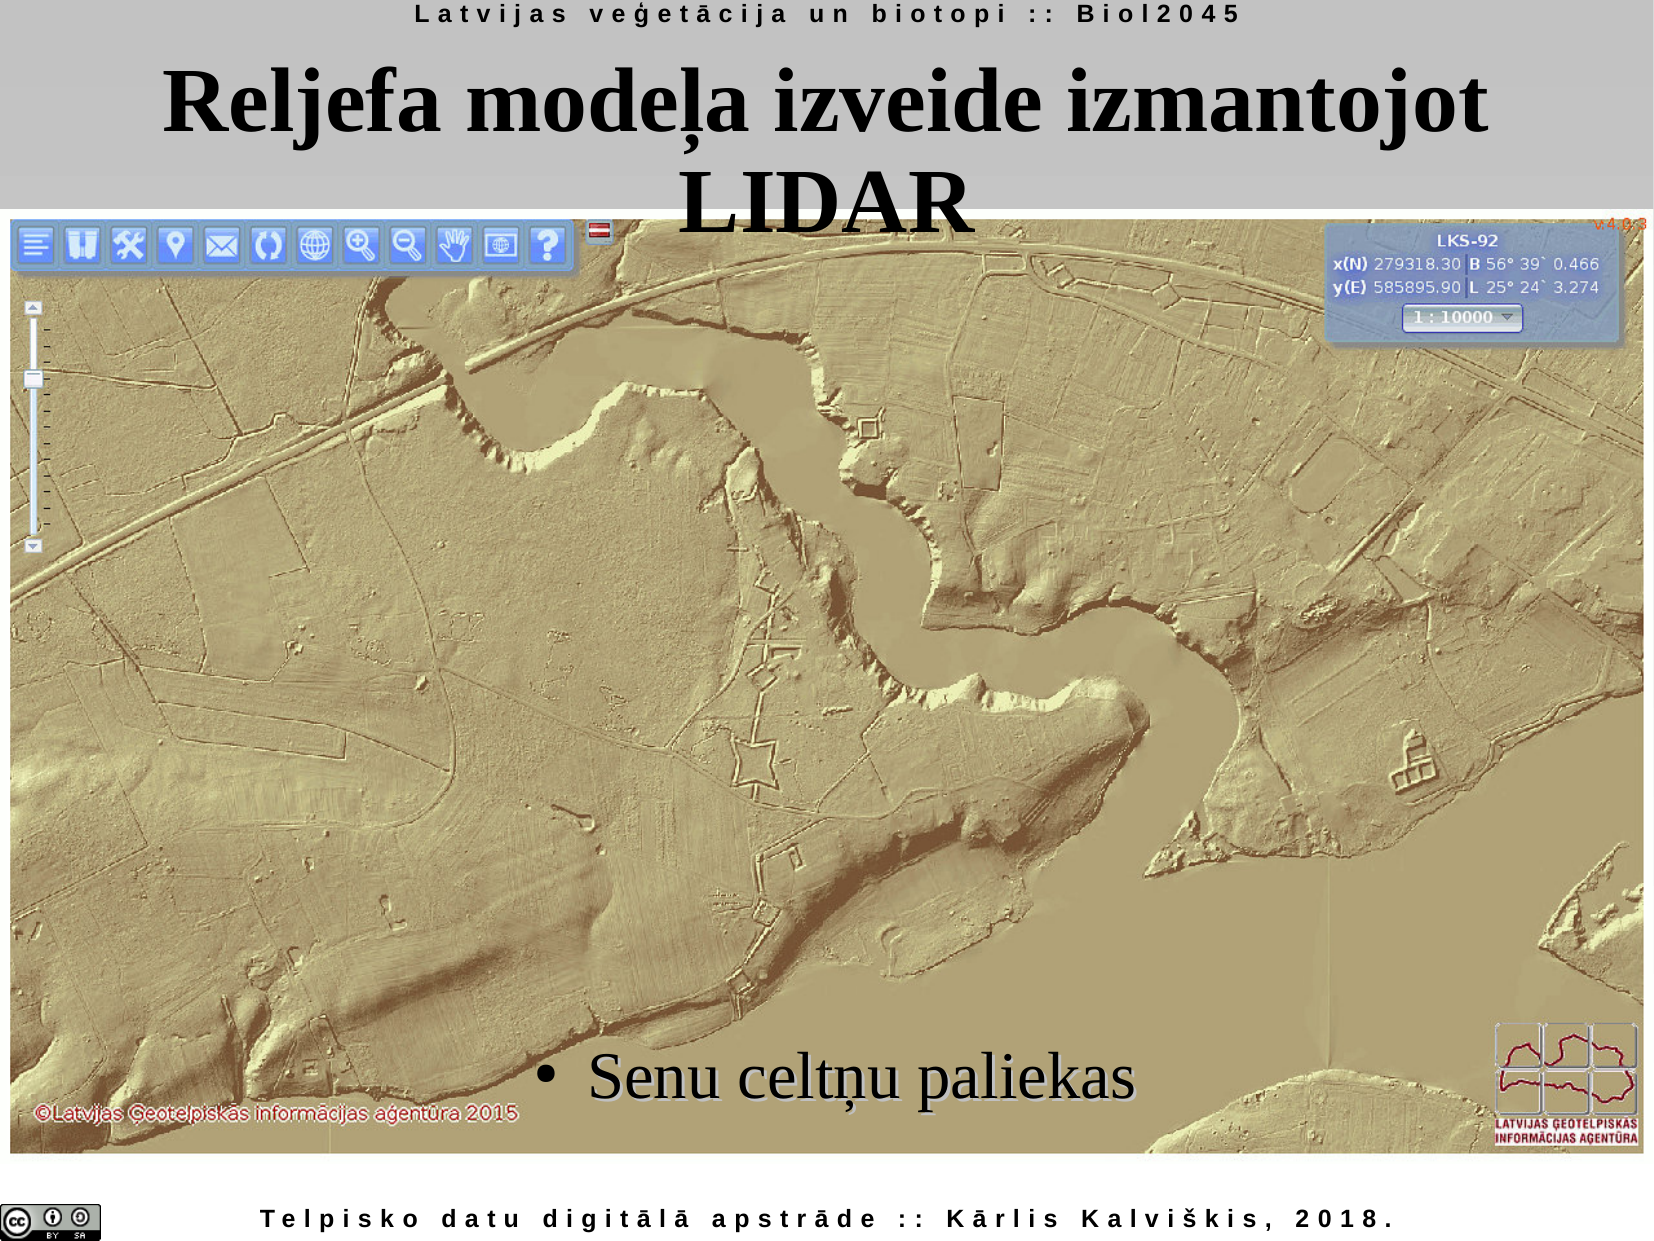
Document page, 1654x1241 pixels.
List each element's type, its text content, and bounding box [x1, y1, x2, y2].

picture [0, 0, 1654, 1241]
title Reljefa modeļa izveide izmantojot LIDAR [29, 49, 1625, 296]
list Senu celtņu paliekas [82, 296, 1571, 1113]
